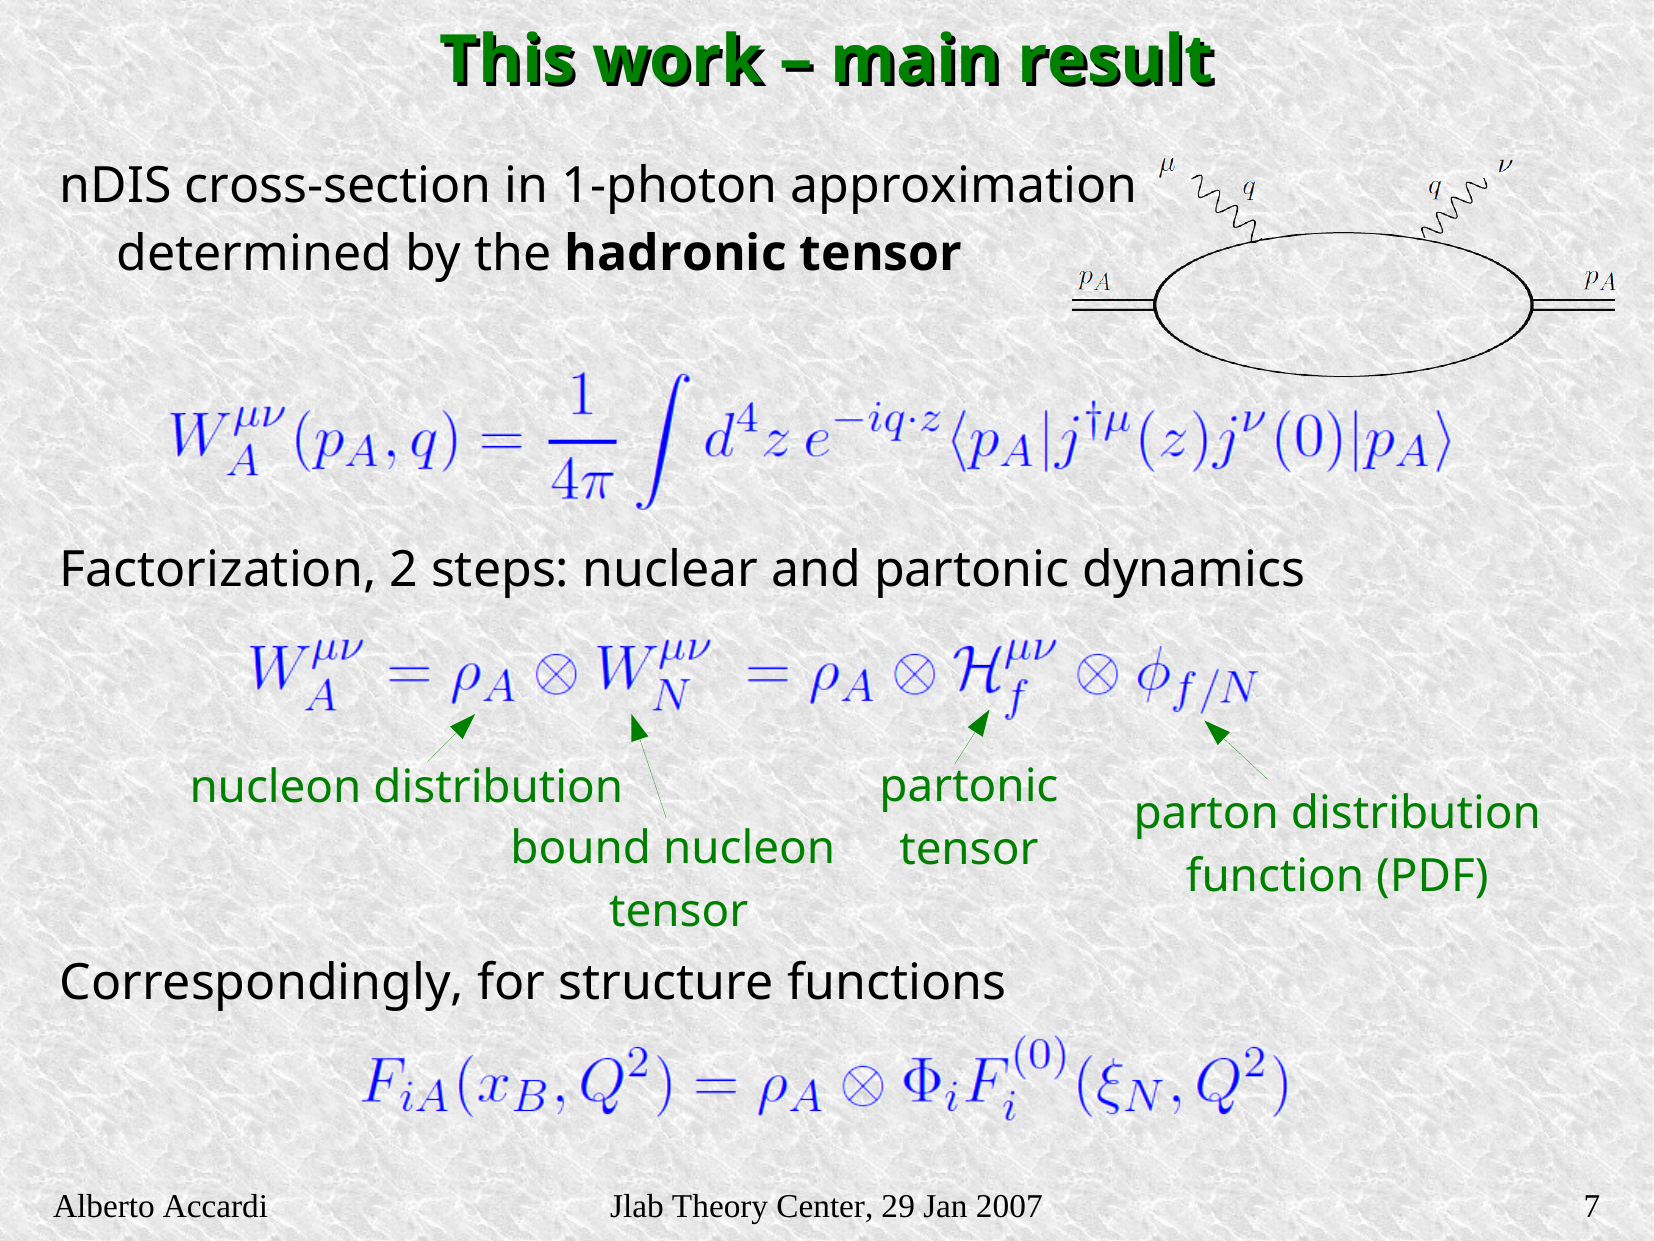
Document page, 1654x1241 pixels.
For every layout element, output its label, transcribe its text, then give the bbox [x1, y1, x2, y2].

picture [0, 0, 1654, 1241]
text_box bound nucleon tensor [495, 807, 837, 933]
text_box This work – main result [29, 4, 1624, 132]
text_box nucleon distribution [174, 746, 608, 817]
text_box Factorization, 2 steps: nuclear and partonic dynamics [44, 525, 1634, 601]
text_box parton distribution function (PDF) [1118, 772, 1525, 898]
text_box partonic tensor [864, 745, 1060, 871]
text_box nDIS cross-section in 1-photon approximation determined by the hadronic tensor [44, 141, 1634, 277]
text_box Correspondingly, for structure functions [44, 938, 1634, 1014]
